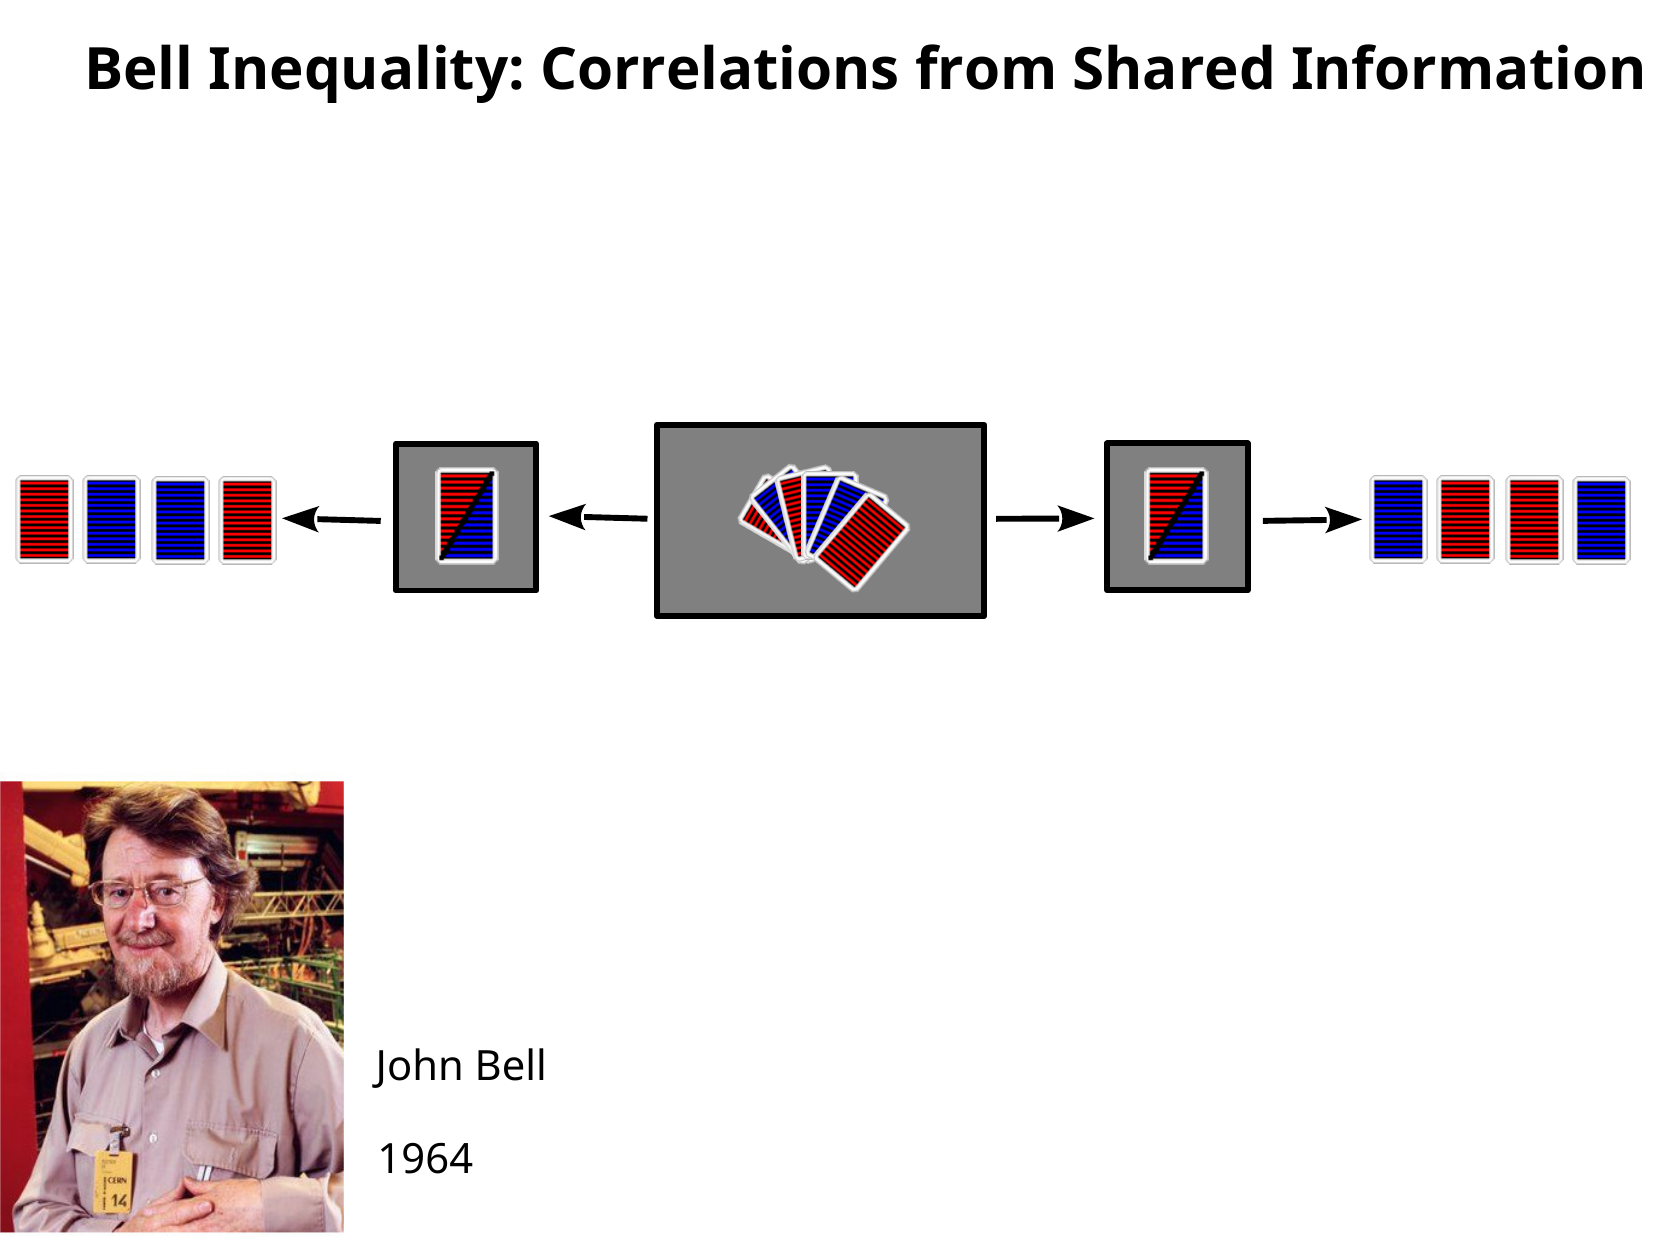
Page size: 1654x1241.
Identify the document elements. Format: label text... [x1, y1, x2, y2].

picture [82, 475, 141, 564]
picture [151, 476, 210, 565]
text_box Bell Inequality: Correlations from Shared Information [69, 20, 1654, 119]
text_box 1964 [362, 1121, 631, 1190]
text_box John Bell [360, 1028, 695, 1112]
picture [435, 467, 499, 565]
picture [218, 476, 277, 565]
text_box [1107, 443, 1248, 591]
picture [1436, 475, 1495, 564]
picture [15, 475, 74, 565]
picture [735, 461, 913, 595]
picture [1369, 475, 1428, 564]
picture [1144, 467, 1209, 565]
text_box [395, 443, 537, 591]
picture [1505, 475, 1564, 565]
picture [0, 730, 491, 1241]
text_box [656, 424, 985, 617]
picture [1572, 476, 1631, 565]
